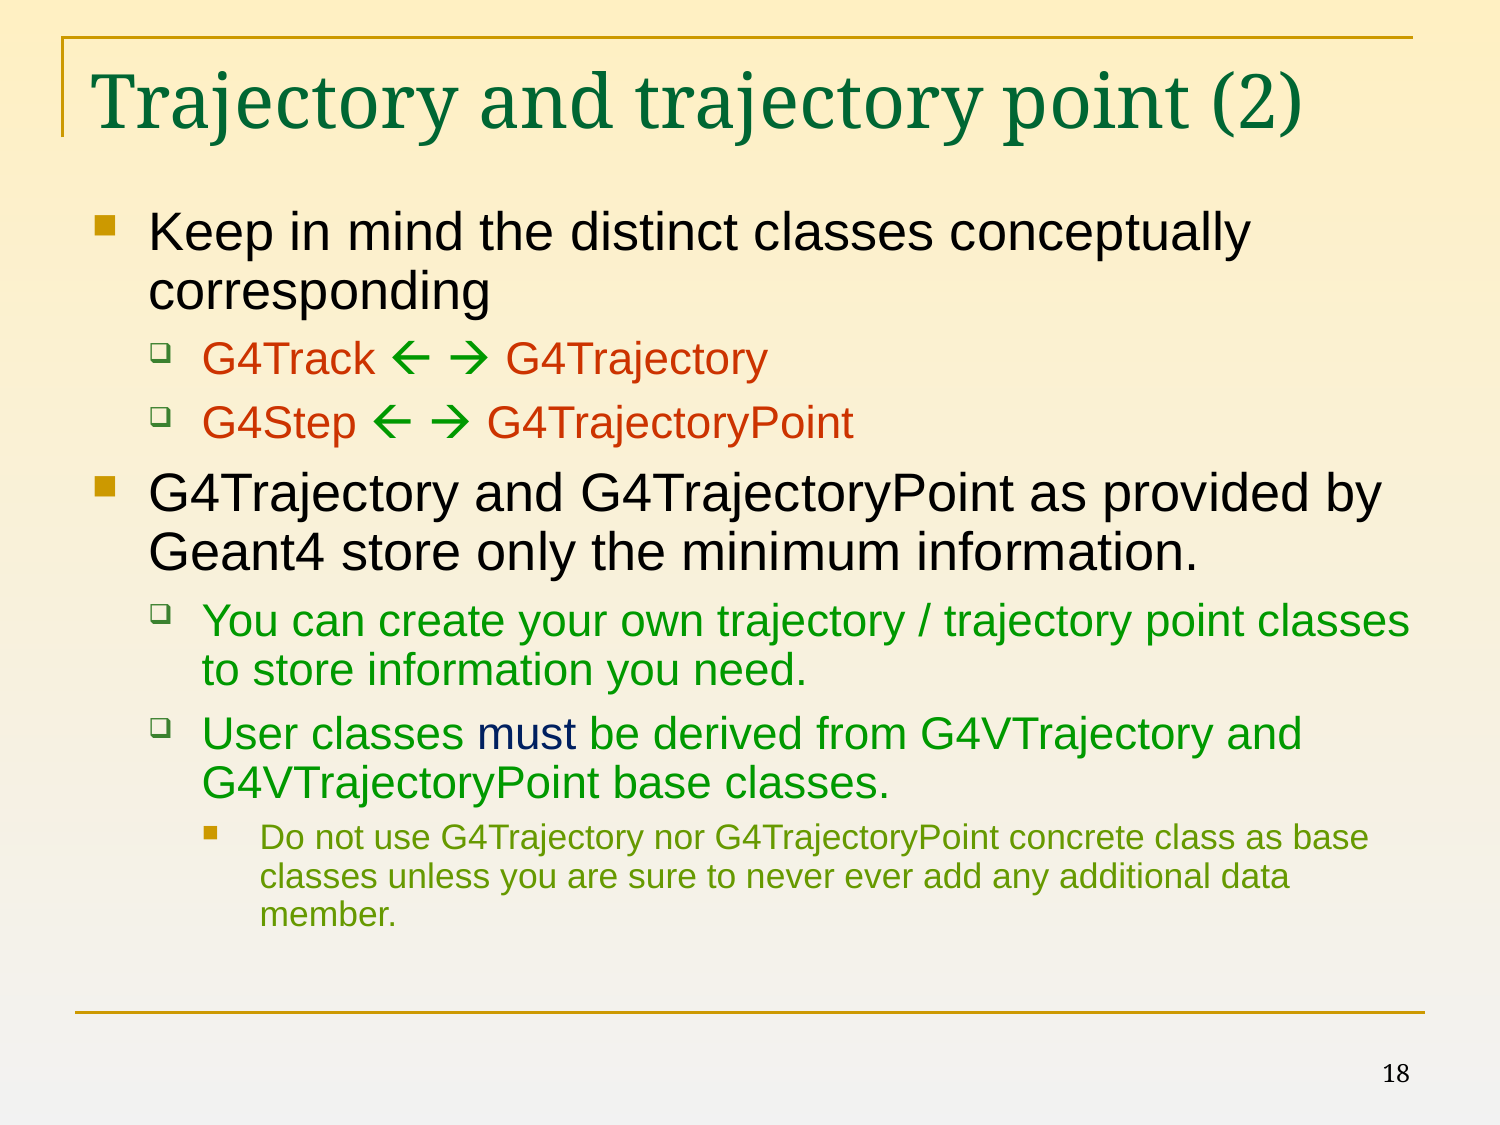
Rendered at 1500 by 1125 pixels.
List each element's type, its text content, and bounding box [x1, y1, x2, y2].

list Keep in mind the distinct classes conceptually corresponding G4Track   G4Trajectory G4Step   G4TrajectoryPoint G4Trajectory and G4TrajectoryPoint as provided by Geant4 store only the minimum information. You can create your own trajectory / trajectory point classes to store information you need. User classes must be derived from G4VTrajectory and G4VTrajectoryPoint base classes. Do not use G4Trajectory nor G4TrajectoryPoint concrete class as base classes unless you are sure to never ever add any additional data member. [76, 196, 1427, 1011]
title Trajectory and trajectory point (2) [75, 45, 1426, 233]
text_box <number> [1074, 1024, 1426, 1100]
